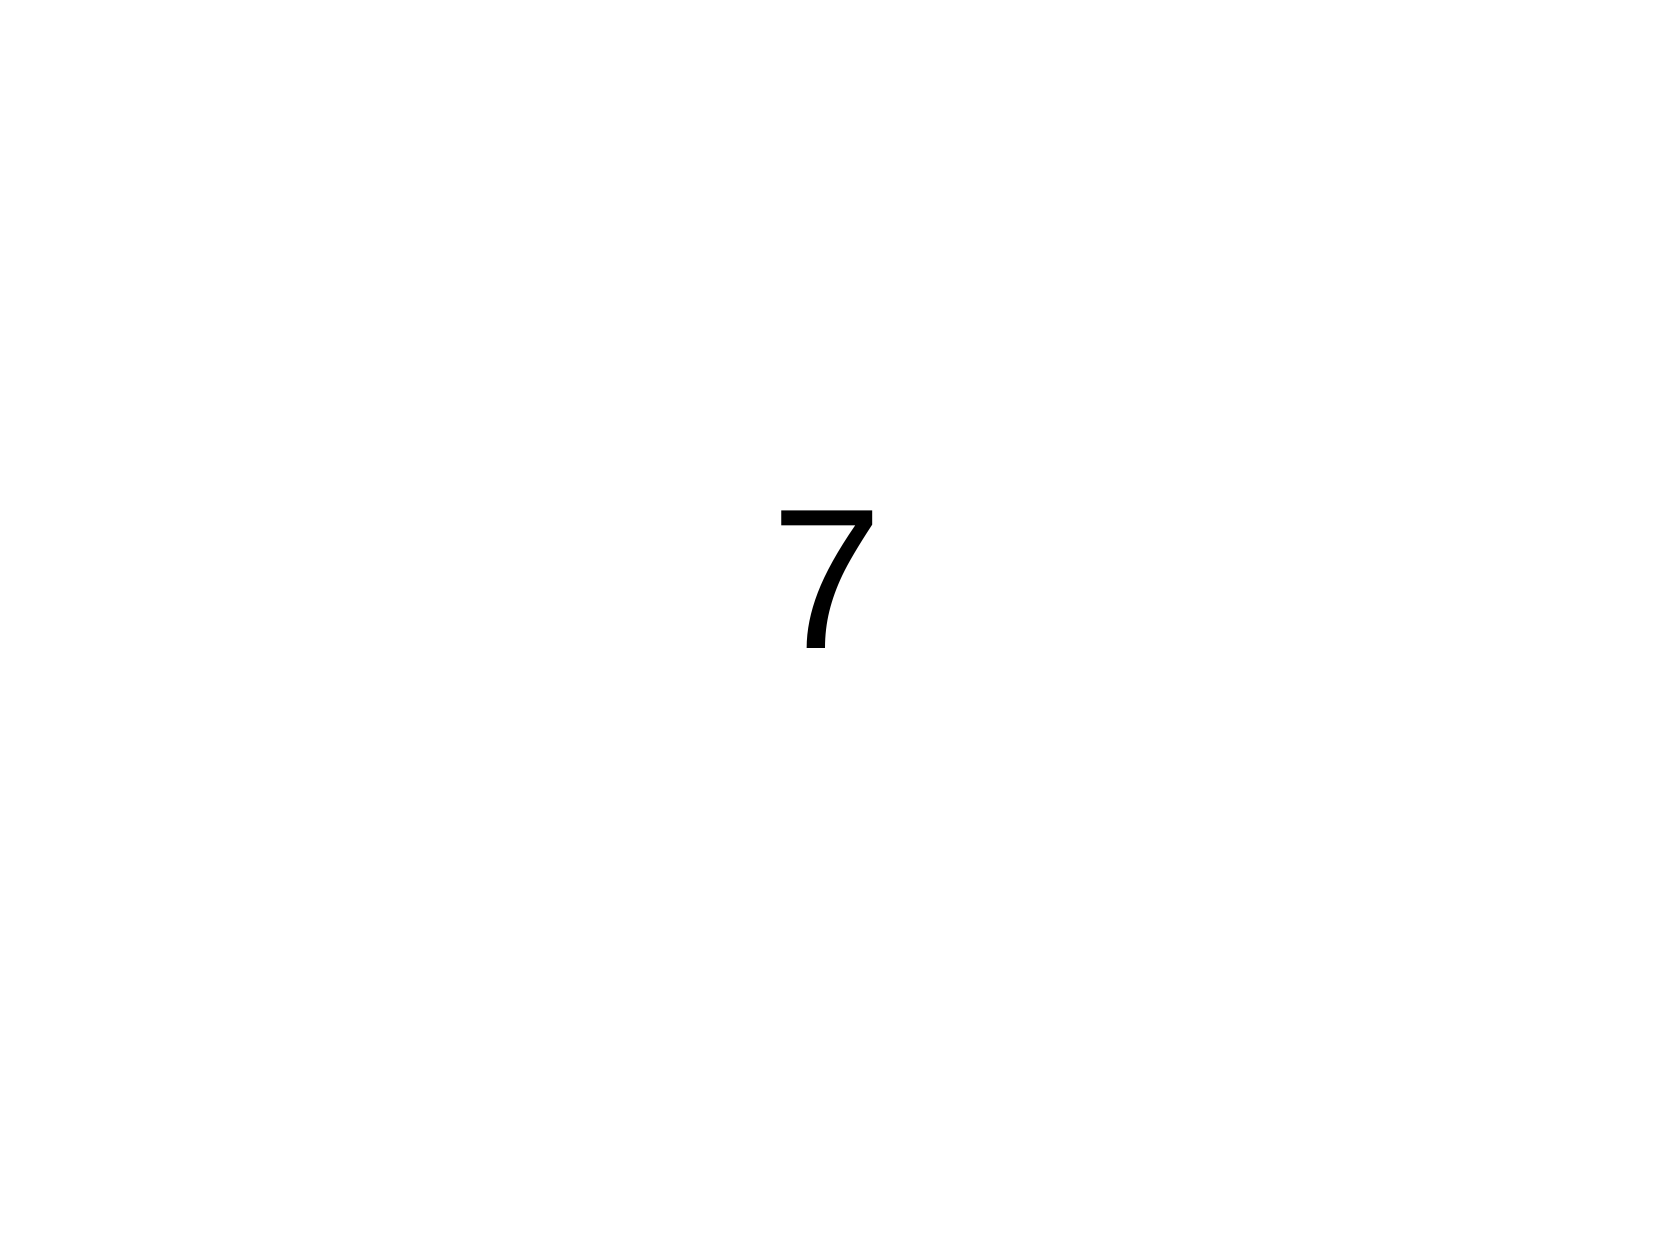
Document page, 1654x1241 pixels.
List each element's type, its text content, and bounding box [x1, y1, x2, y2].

subtitle 7 [82, 49, 1571, 1109]
